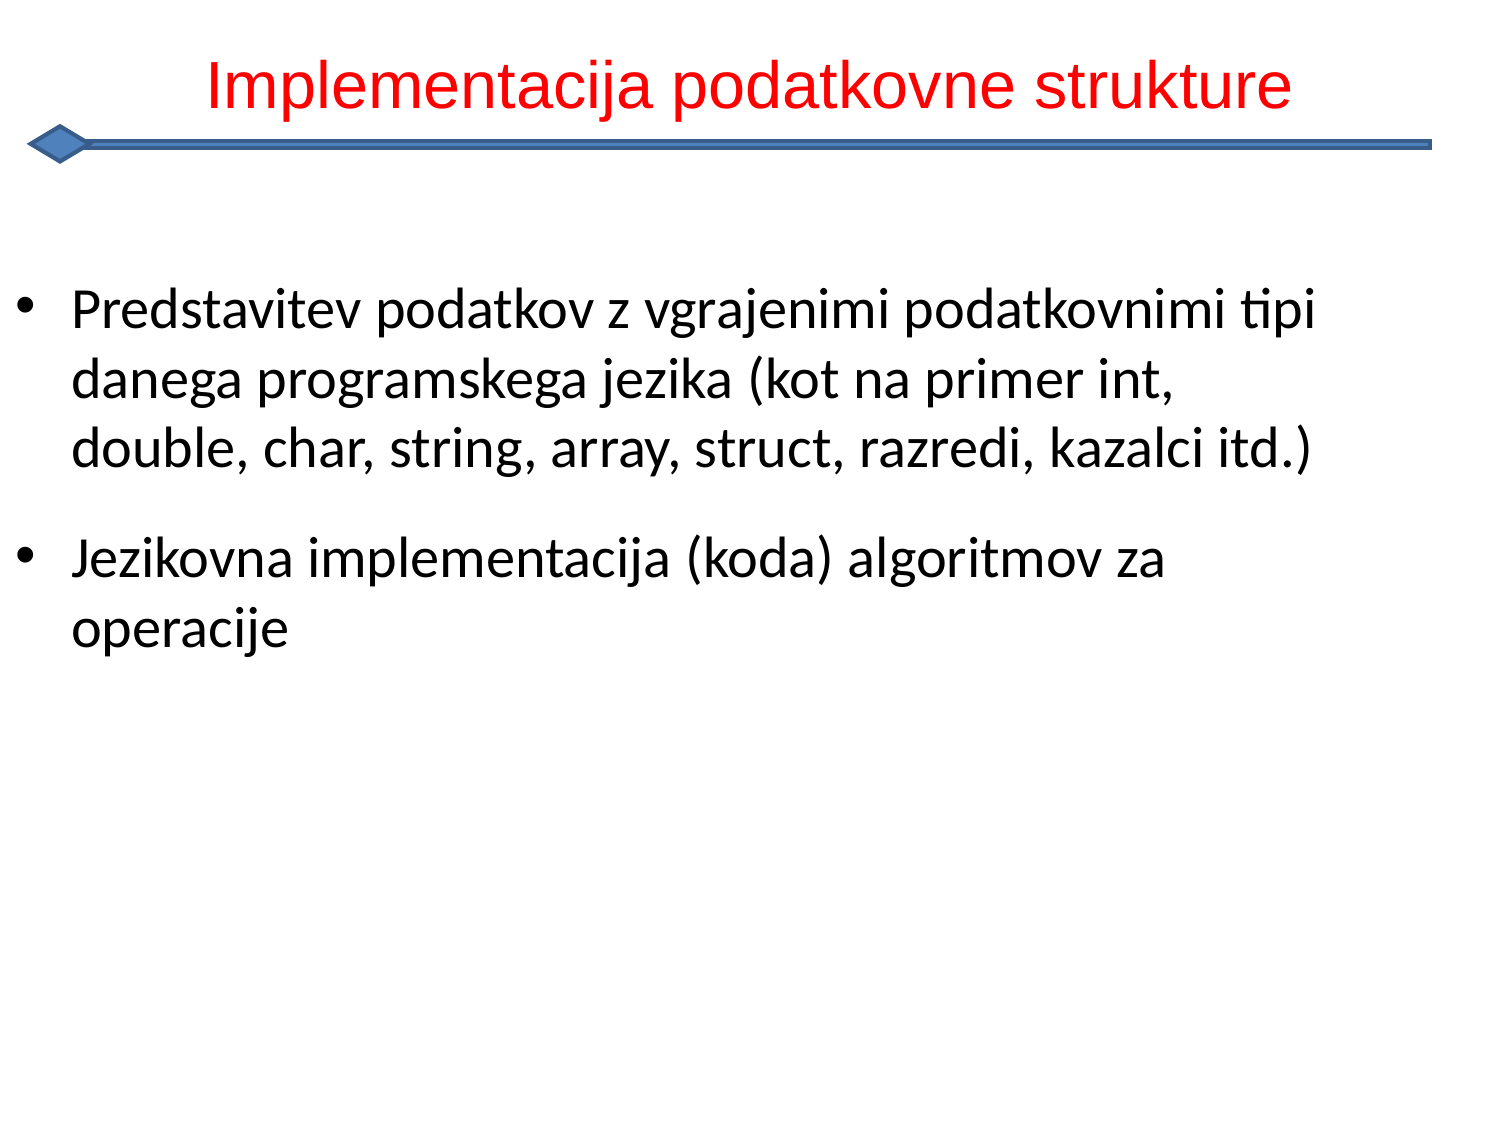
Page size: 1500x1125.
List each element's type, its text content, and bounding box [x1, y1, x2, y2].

title Implementacija podatkovne strukture [75, 23, 1426, 141]
list Predstavitev podatkov z vgrajenimi podatkovnimi tipi danega programskega jezika (kot na primer int, double, char, string, array, struct, razredi, kazalci itd.) Jezikovna implementacija (koda) algoritmov za operacije [0, 262, 1351, 1006]
